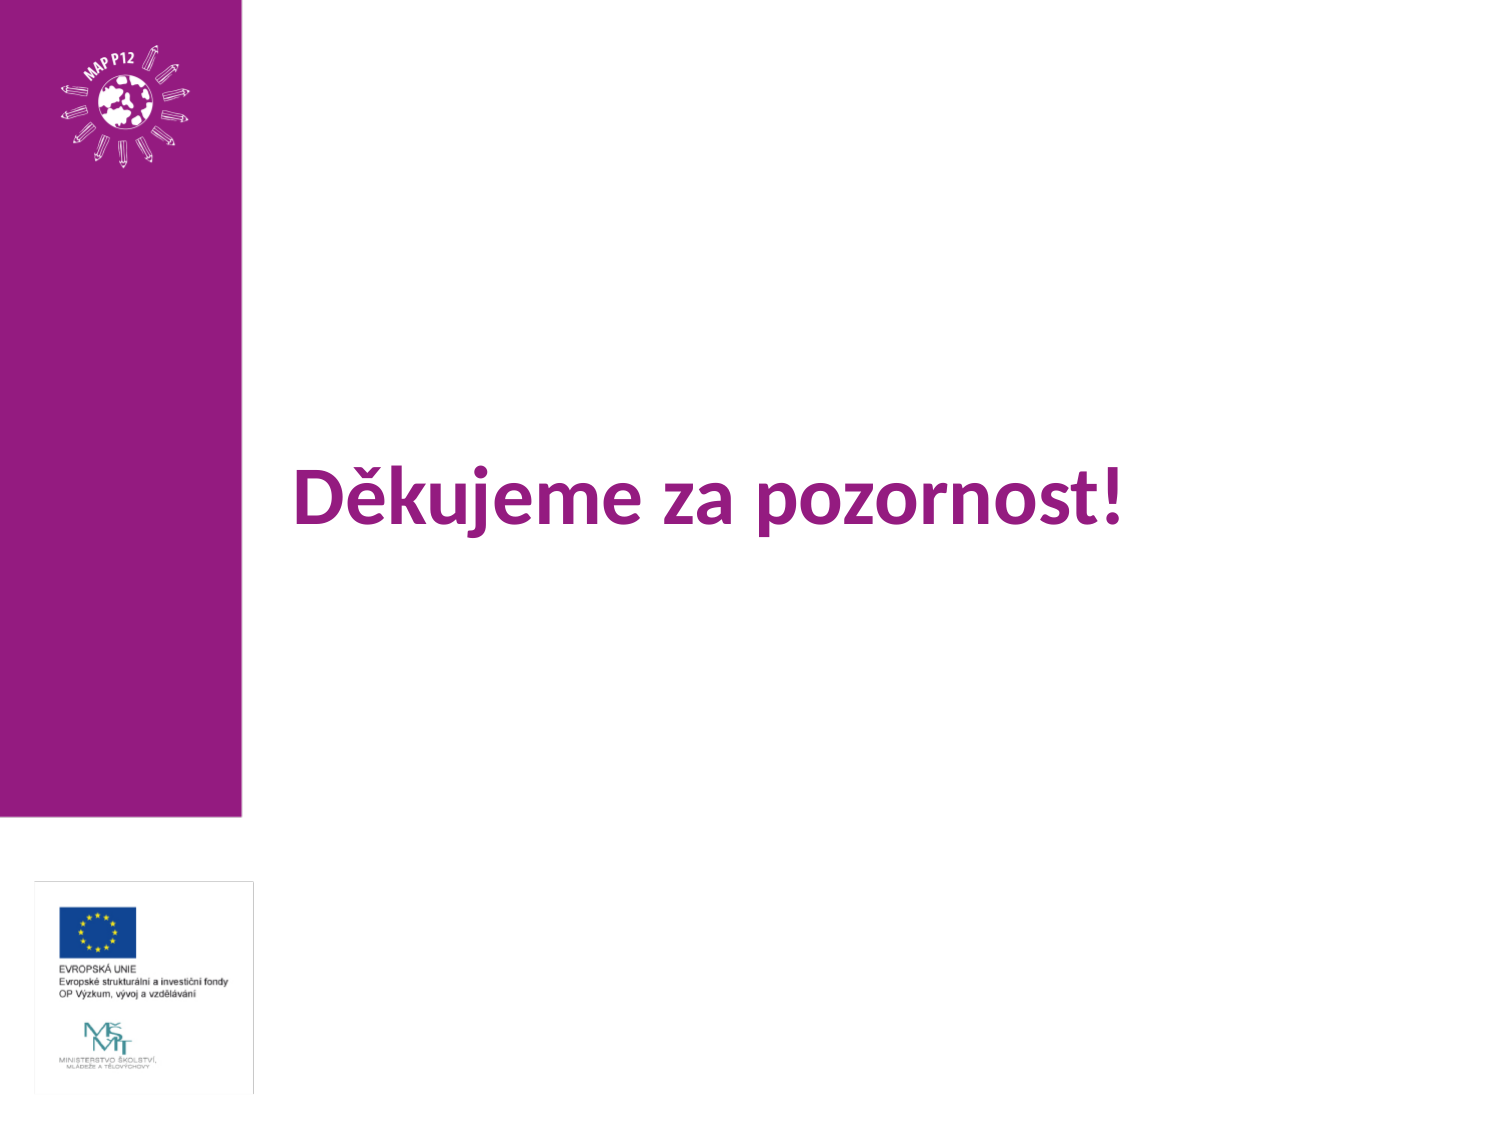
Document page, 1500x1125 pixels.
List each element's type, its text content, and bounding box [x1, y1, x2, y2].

title Děkujeme za pozornost! [277, 397, 1459, 585]
